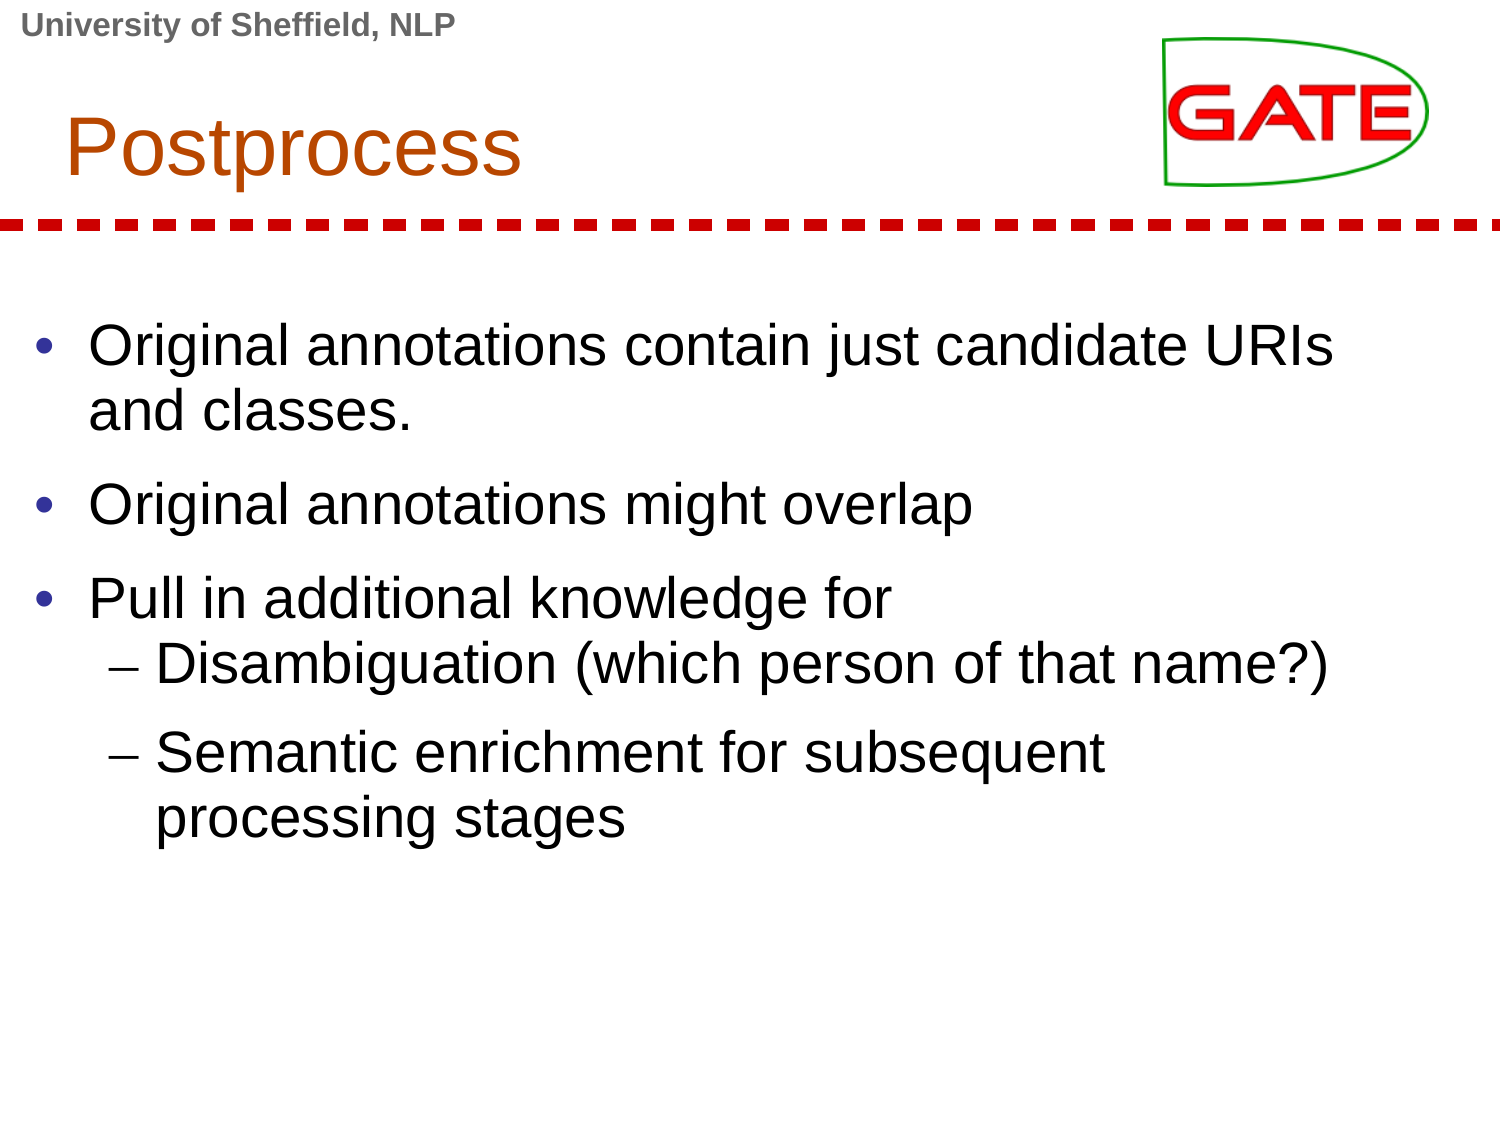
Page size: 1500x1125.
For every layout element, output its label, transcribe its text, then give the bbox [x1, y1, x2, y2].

list Original annotations contain just candidate URIs and classes. Original annotations might overlap Pull in additional knowledge for Disambiguation (which person of that name?) Semantic enrichment for subsequent processing stages [19, 305, 1418, 1007]
title Postprocess [50, 53, 970, 241]
picture [1162, 37, 1429, 187]
